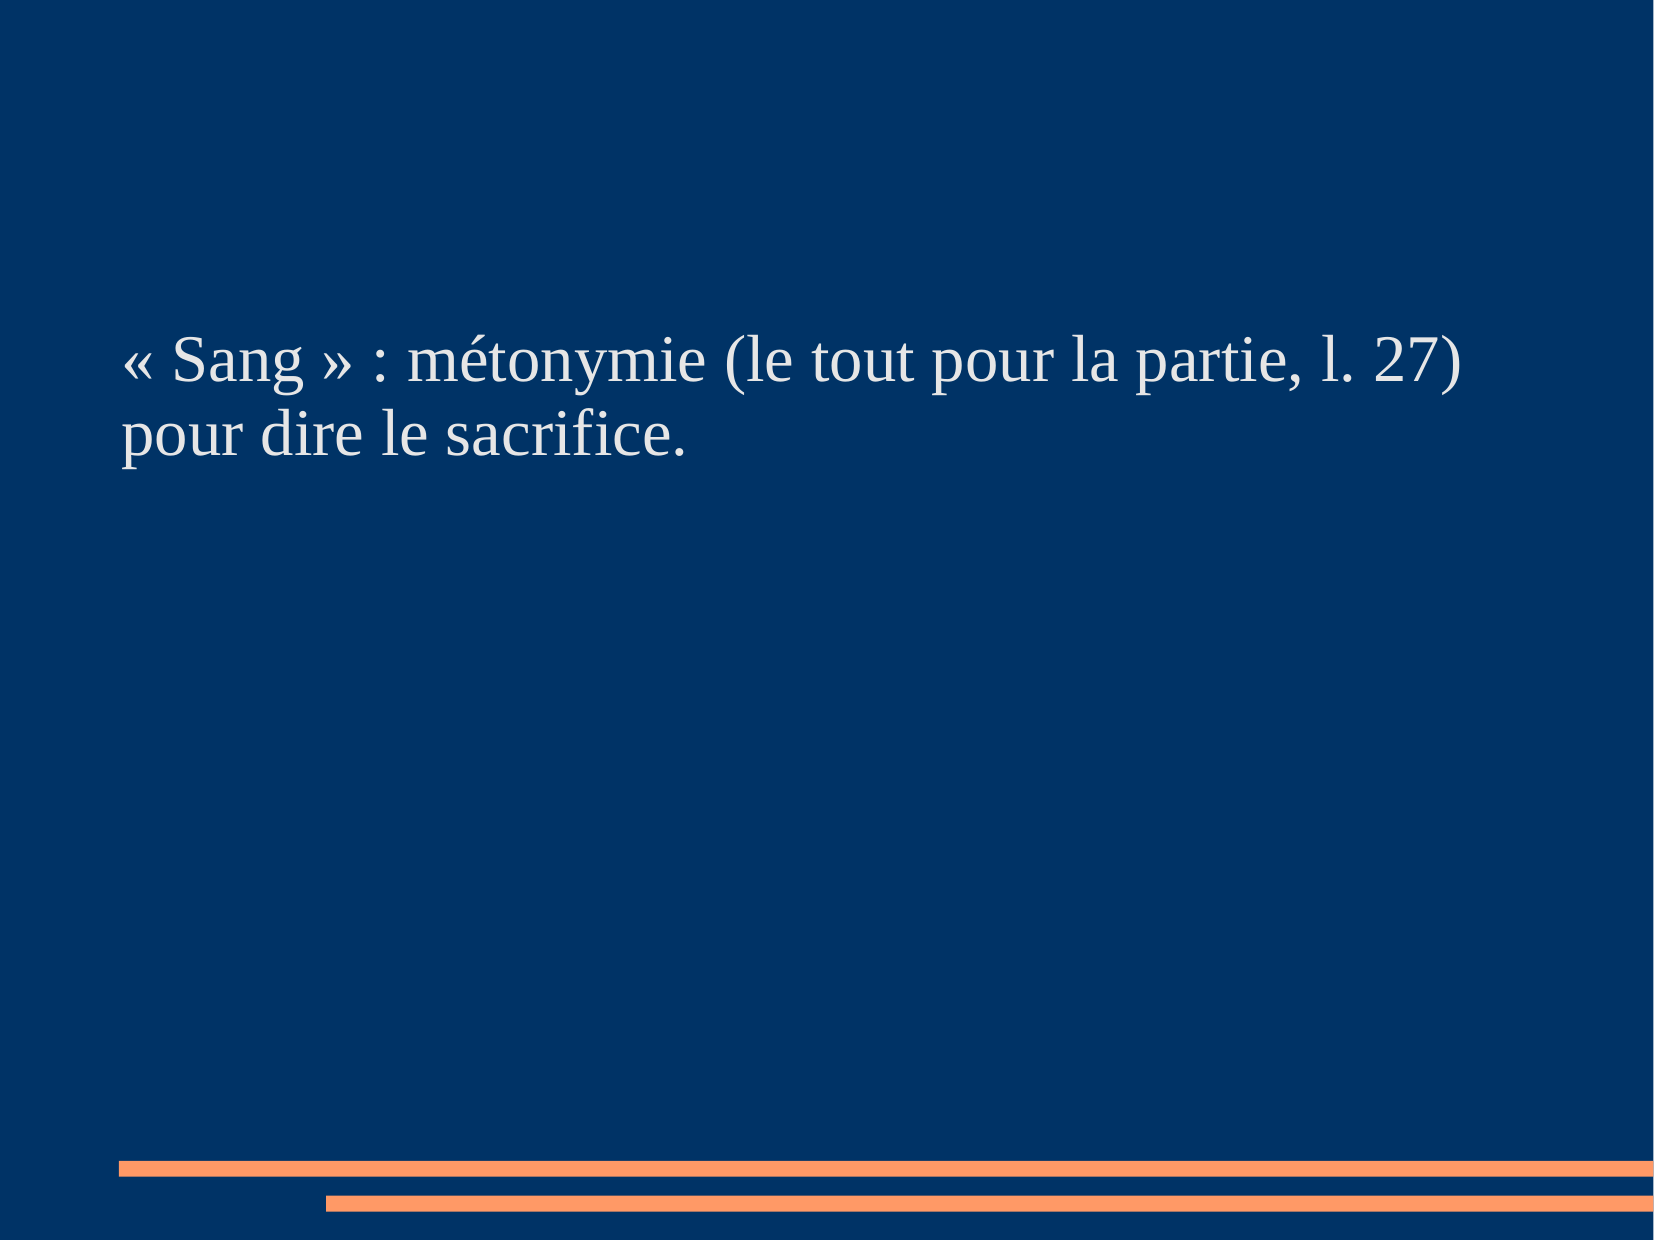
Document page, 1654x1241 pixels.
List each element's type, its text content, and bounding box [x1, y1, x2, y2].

list « Sang » : métonymie (le tout pour la partie, l. 27) pour dire le sacrifice. [121, 322, 1561, 1118]
